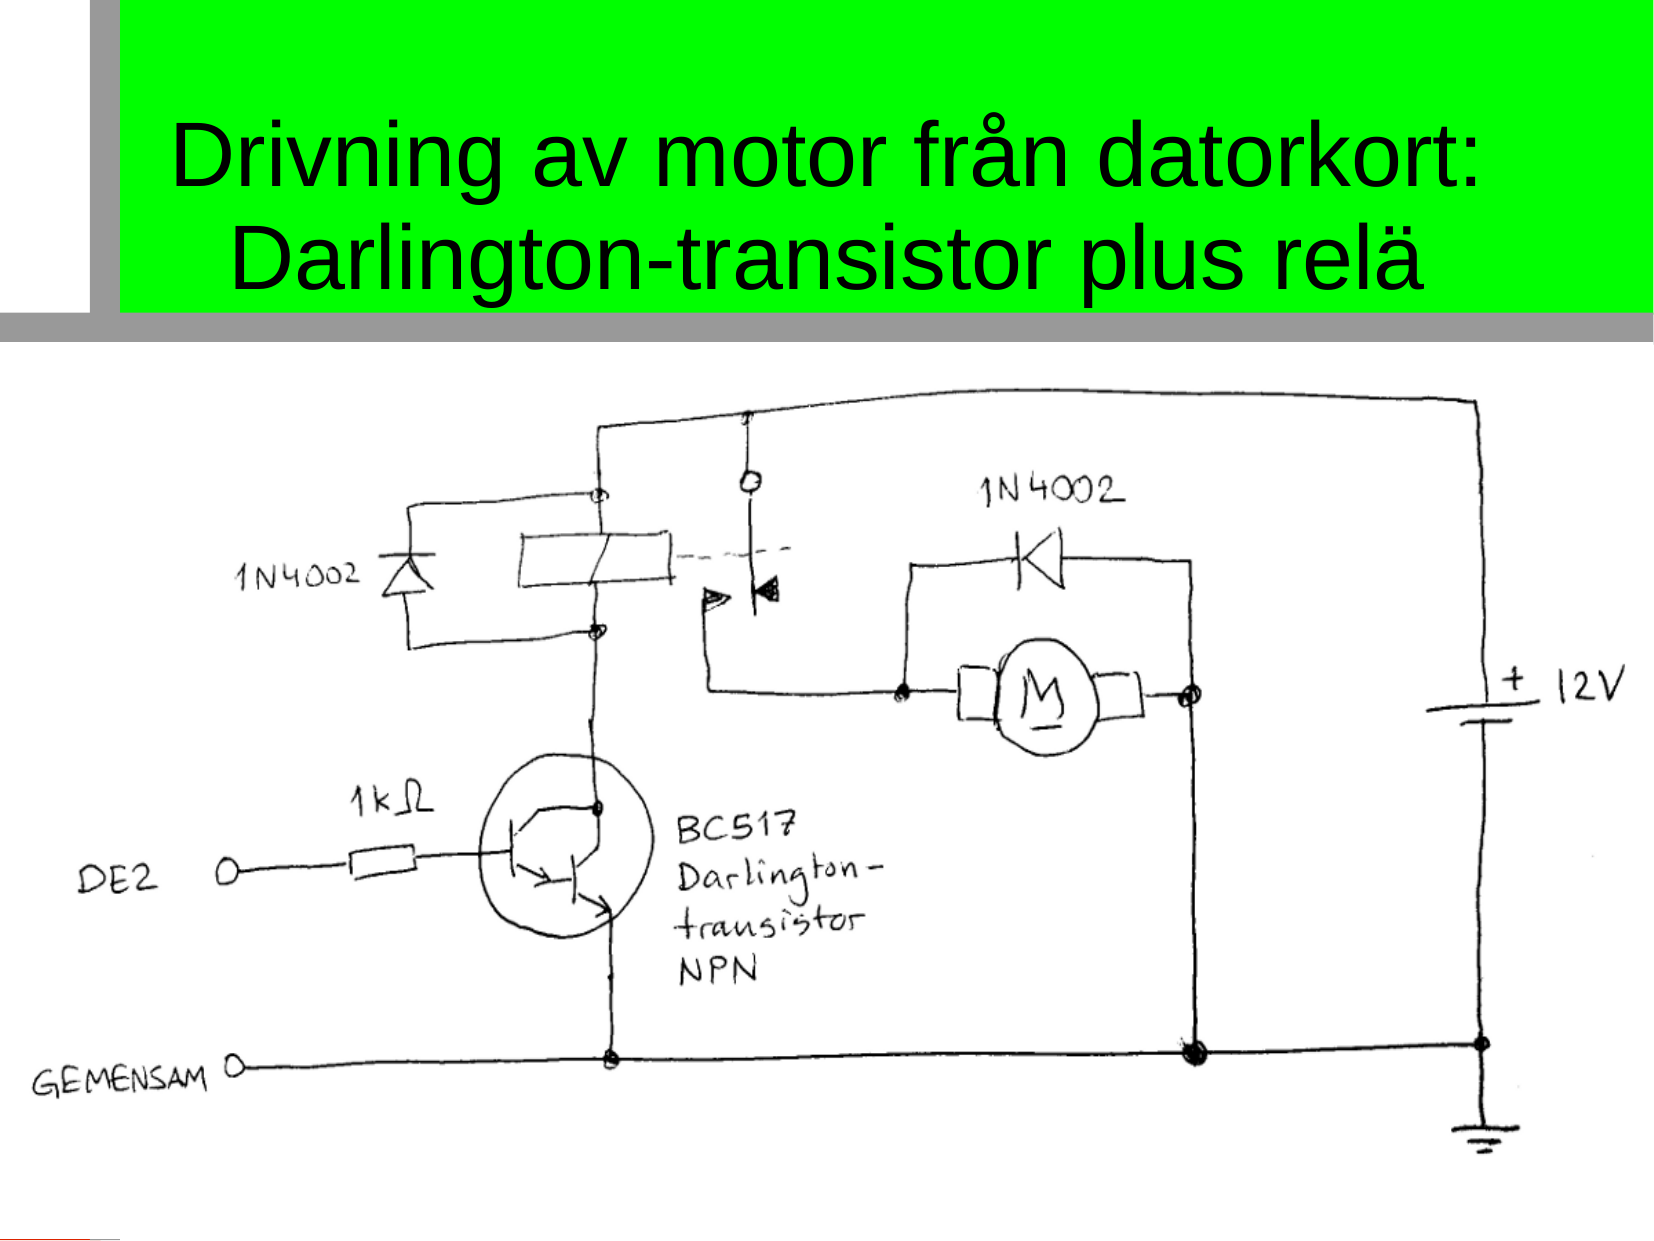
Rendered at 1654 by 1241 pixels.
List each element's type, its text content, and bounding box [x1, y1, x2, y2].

picture [0, 342, 1654, 1239]
title Drivning av motor från datorkort: Darlington-transistor plus relä [121, 102, 1534, 311]
